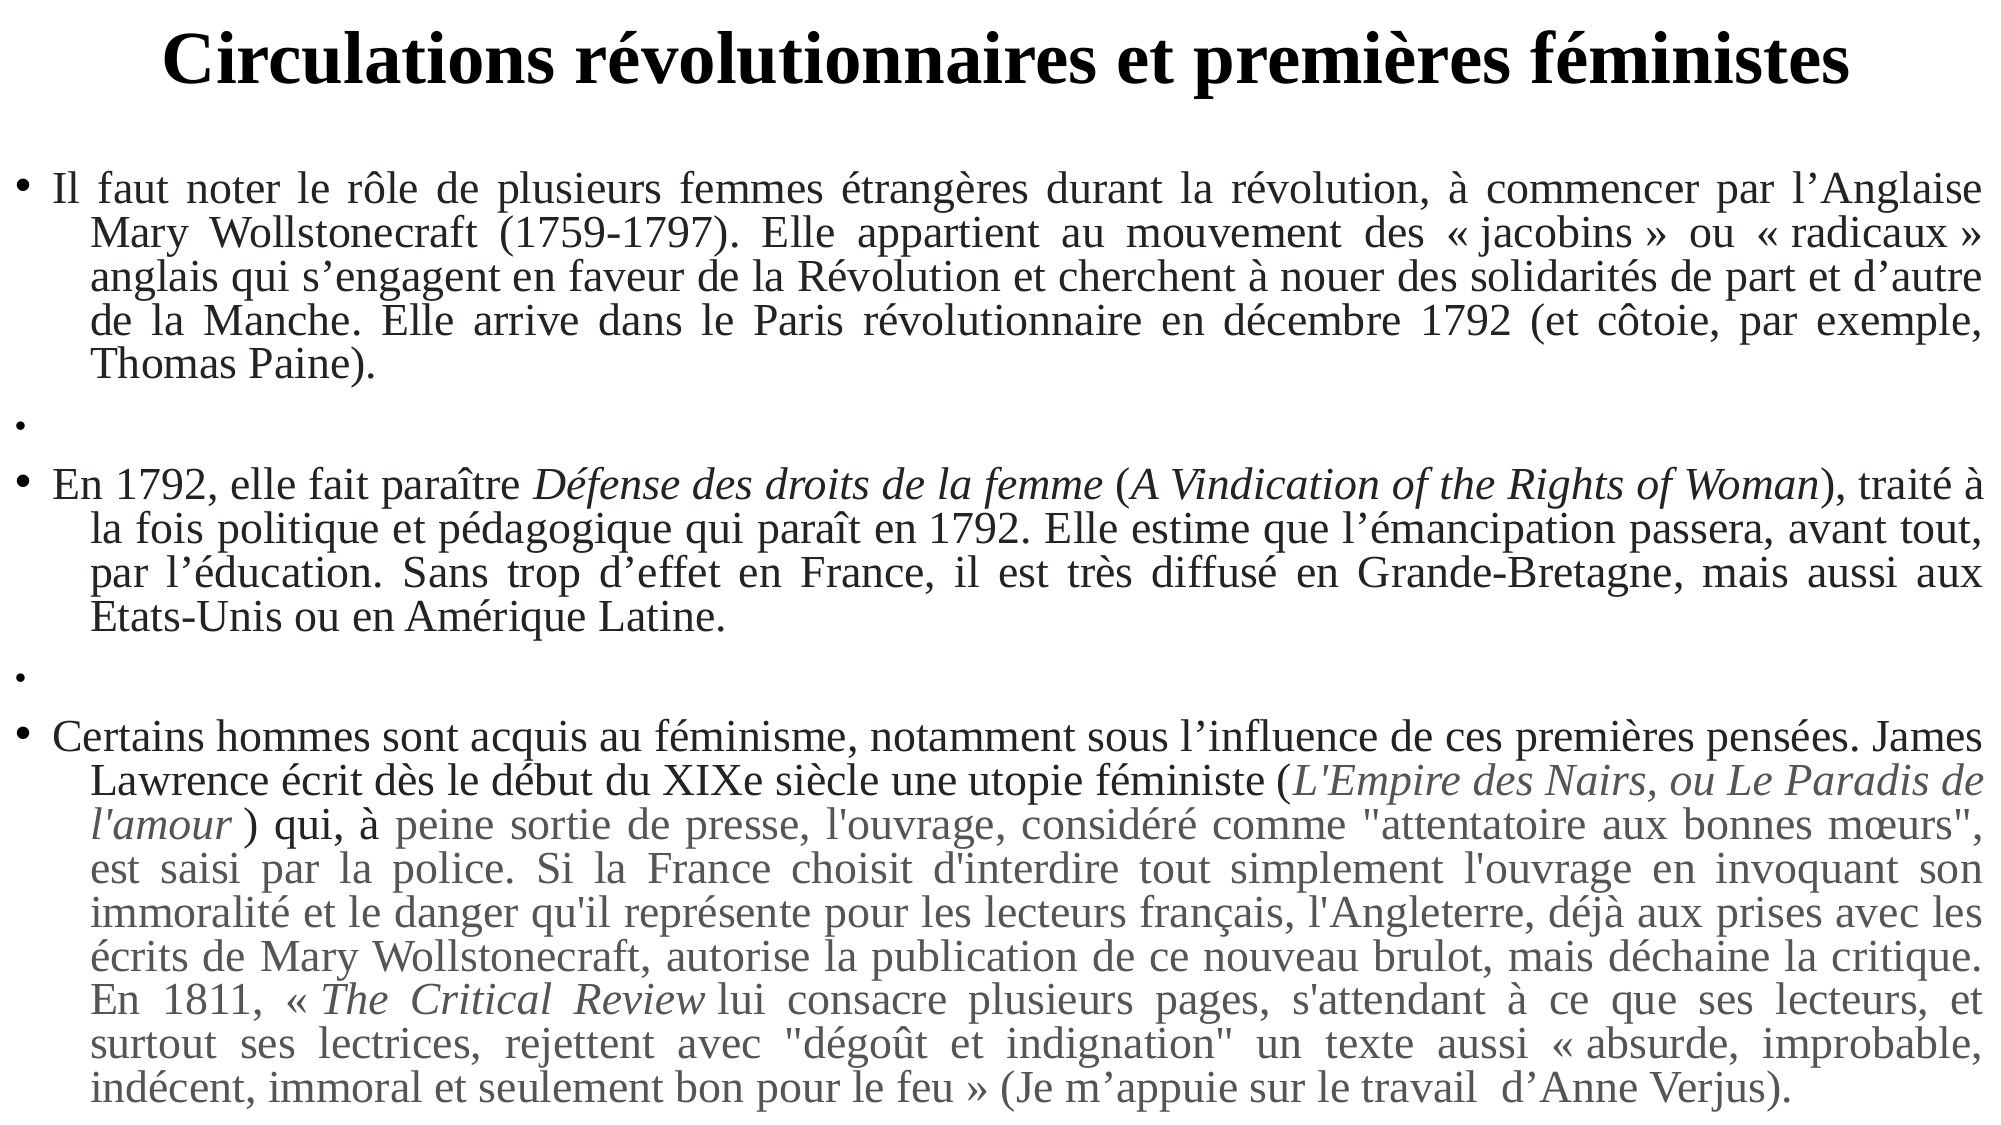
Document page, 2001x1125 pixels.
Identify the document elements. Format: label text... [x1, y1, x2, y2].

list Il faut noter le rôle de plusieurs femmes étrangères durant la révolution, à commencer par l’Anglaise Mary Wollstonecraft (1759-1797). Elle appartient au mouvement des « jacobins » ou « radicaux » anglais qui s’engagent en faveur de la Révolution et cherchent à nouer des solidarités de part et d’autre de la Manche. Elle arrive dans le Paris révolutionnaire en décembre 1792 (et côtoie, par exemple, Thomas Paine). En 1792, elle fait paraître Défense des droits de la femme (A Vindication of the Rights of Woman), traité à la fois politique et pédagogique qui paraît en 1792. Elle estime que l’émancipation passera, avant tout, par l’éducation. Sans trop d’effet en France, il est très diffusé en Grande-Bretagne, mais aussi aux Etats-Unis ou en Amérique Latine. Certains hommes sont acquis au féminisme, notamment sous l’influence de ces premières pensées. James Lawrence écrit dès le début du XIXe siècle une utopie féministe (L'Empire des Nairs, ou Le Paradis de l'amour ) qui, à peine sortie de presse, l'ouvrage, considéré comme "attentatoire aux bonnes mœurs", est saisi par la police. Si la France choisit d'interdire tout simplement l'ouvrage en invoquant son immoralité et le danger qu'il représente pour les lecteurs français, l'Angleterre, déjà aux prises avec les écrits de Mary Wollstonecraft, autorise la publication de ce nouveau brulot, mais déchaine la critique. En 1811, « The Critical Review lui consacre plusieurs pages, s'attendant à ce que ses lecteurs, et surtout ses lectrices, rejettent avec "dégoût et indignation" un texte aussi « absurde, improbable, indécent, immoral et seulement bon pour le feu » (Je m’appuie sur le travail d’Anne Verjus). [0, 160, 2000, 1122]
title Circulations révolutionnaires et premières féministes [13, 3, 2000, 116]
